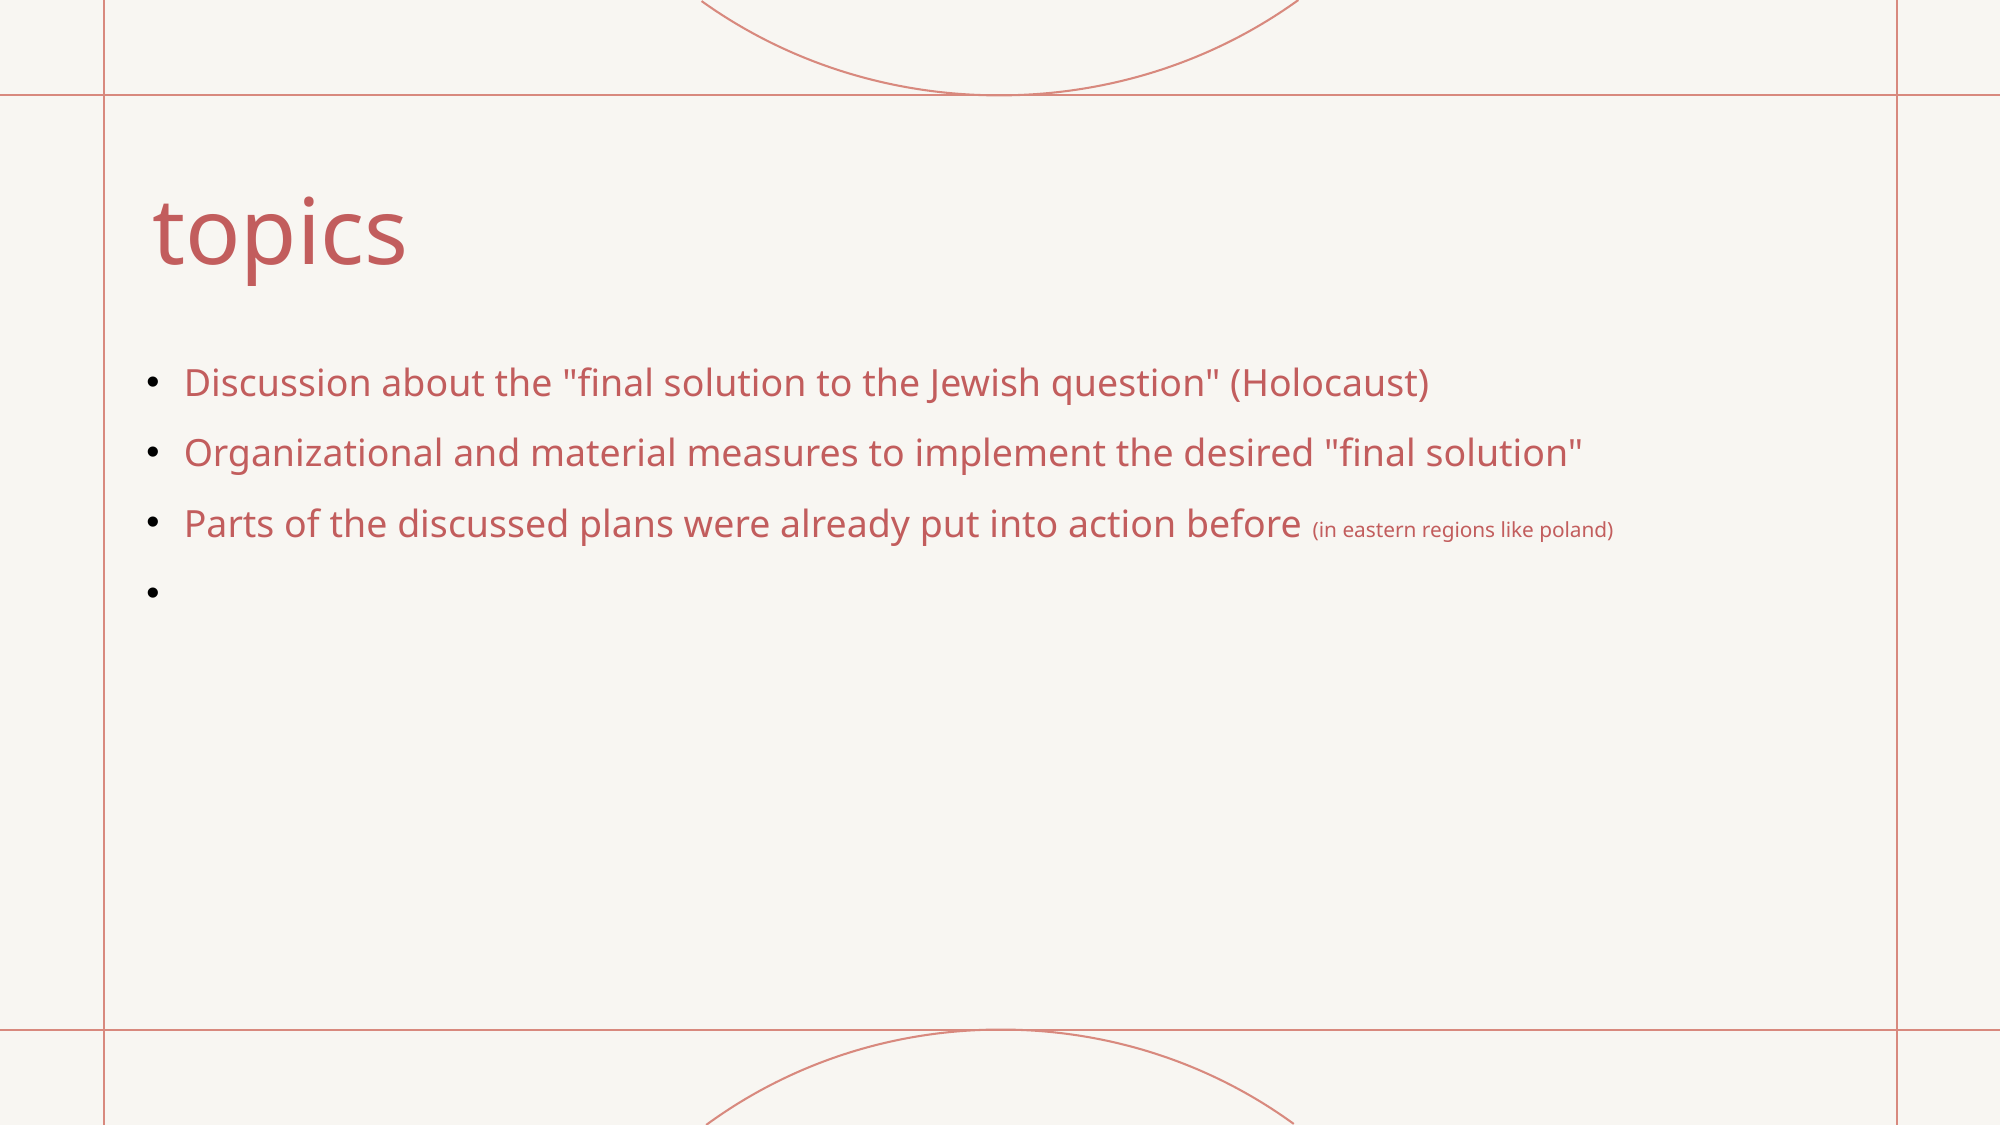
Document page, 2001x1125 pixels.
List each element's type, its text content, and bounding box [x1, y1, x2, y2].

title topics [137, 119, 1863, 337]
list Discussion about the "final solution to the Jewish question" (Holocaust) Organizational and material measures to implement the desired "final solution" Parts of the discussed plans were already put into action before (in eastern regions like poland) [131, 281, 1857, 908]
